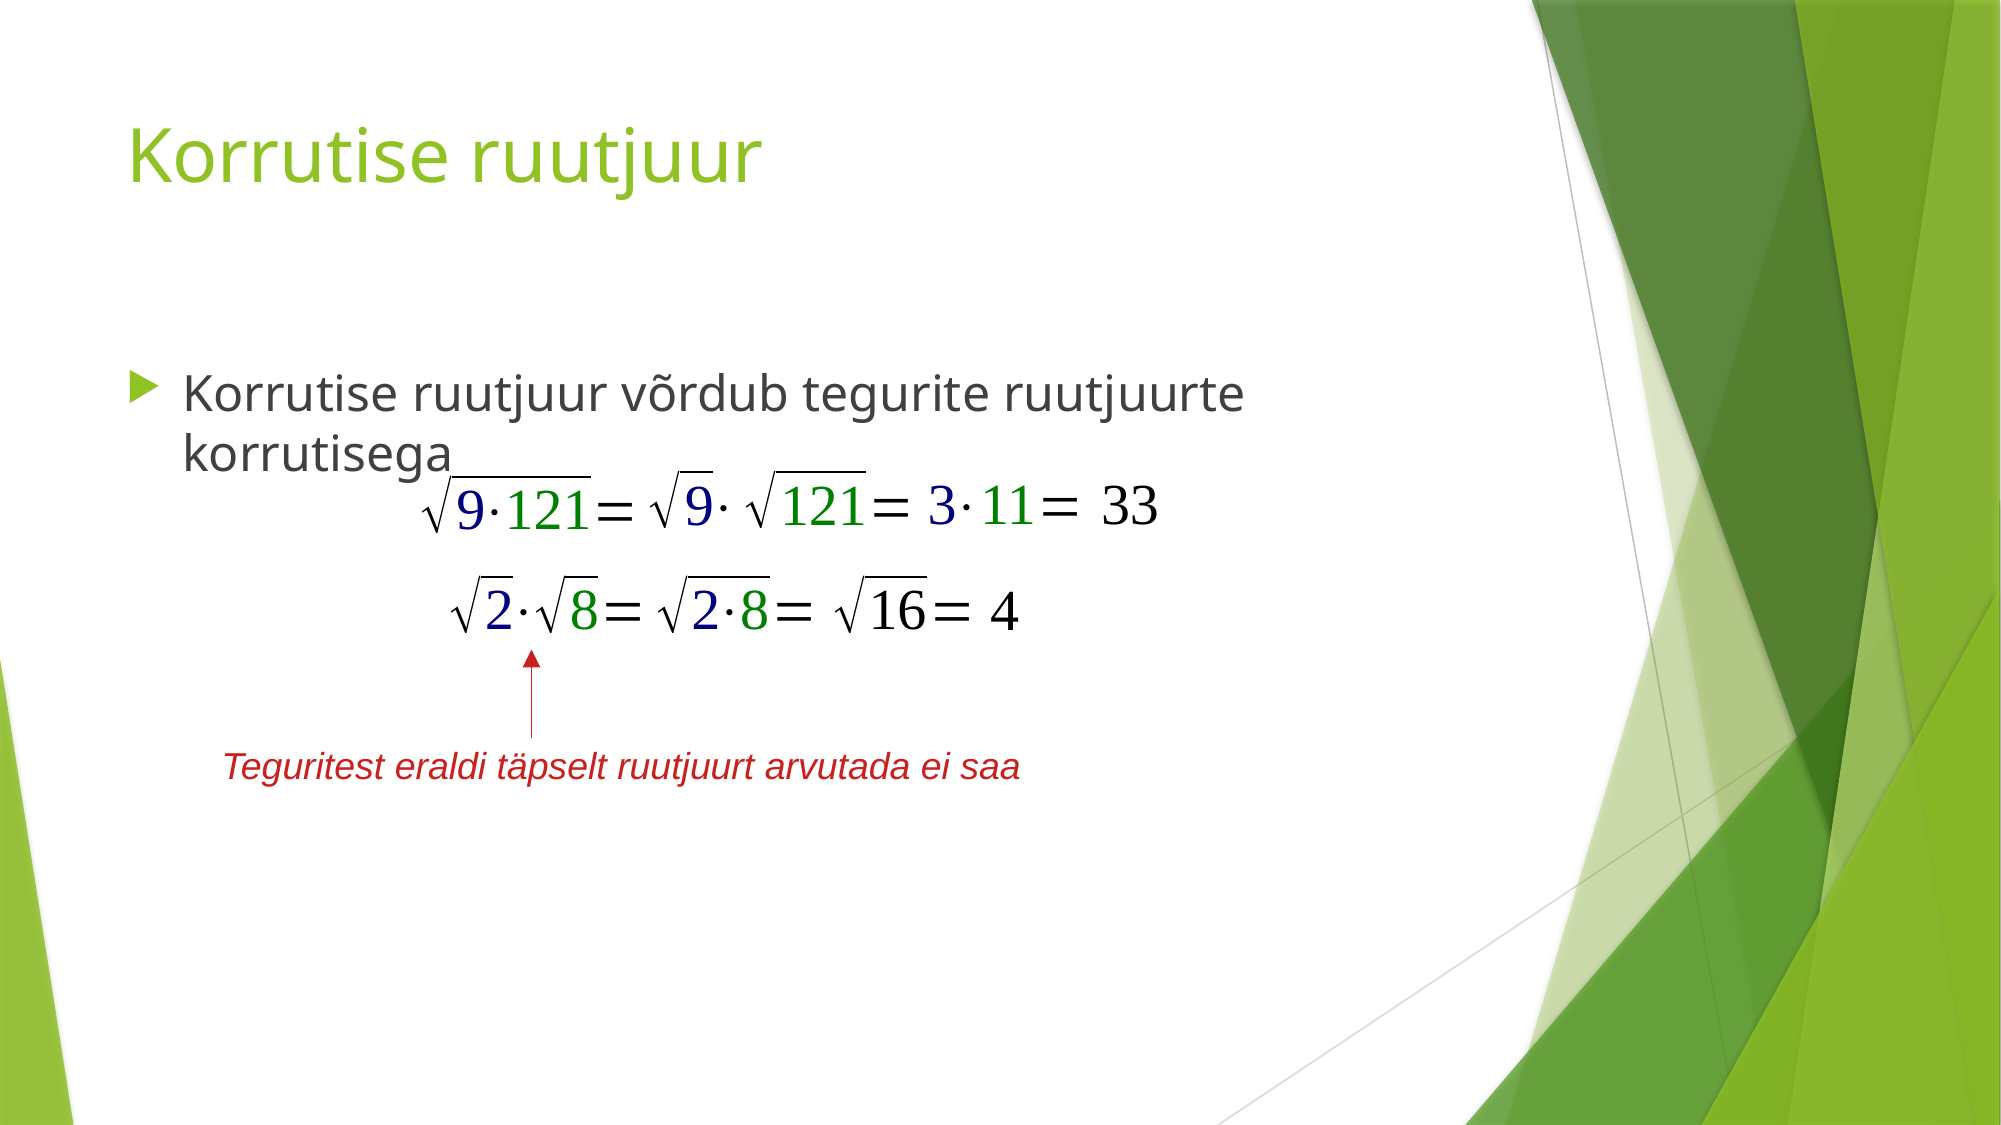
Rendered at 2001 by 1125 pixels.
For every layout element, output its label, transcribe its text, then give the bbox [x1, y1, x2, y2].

list Korrutise ruutjuur võrdub tegurite ruutjuurte korrutisega [111, 354, 1522, 992]
title Korrutise ruutjuur [111, 99, 1522, 317]
chart [413, 468, 1091, 542]
chart [1094, 472, 1166, 537]
text_box Teguritest eraldi täpselt ruutjuurt arvutada ei saa [206, 738, 1071, 796]
chart [826, 572, 1028, 643]
chart [442, 572, 825, 643]
